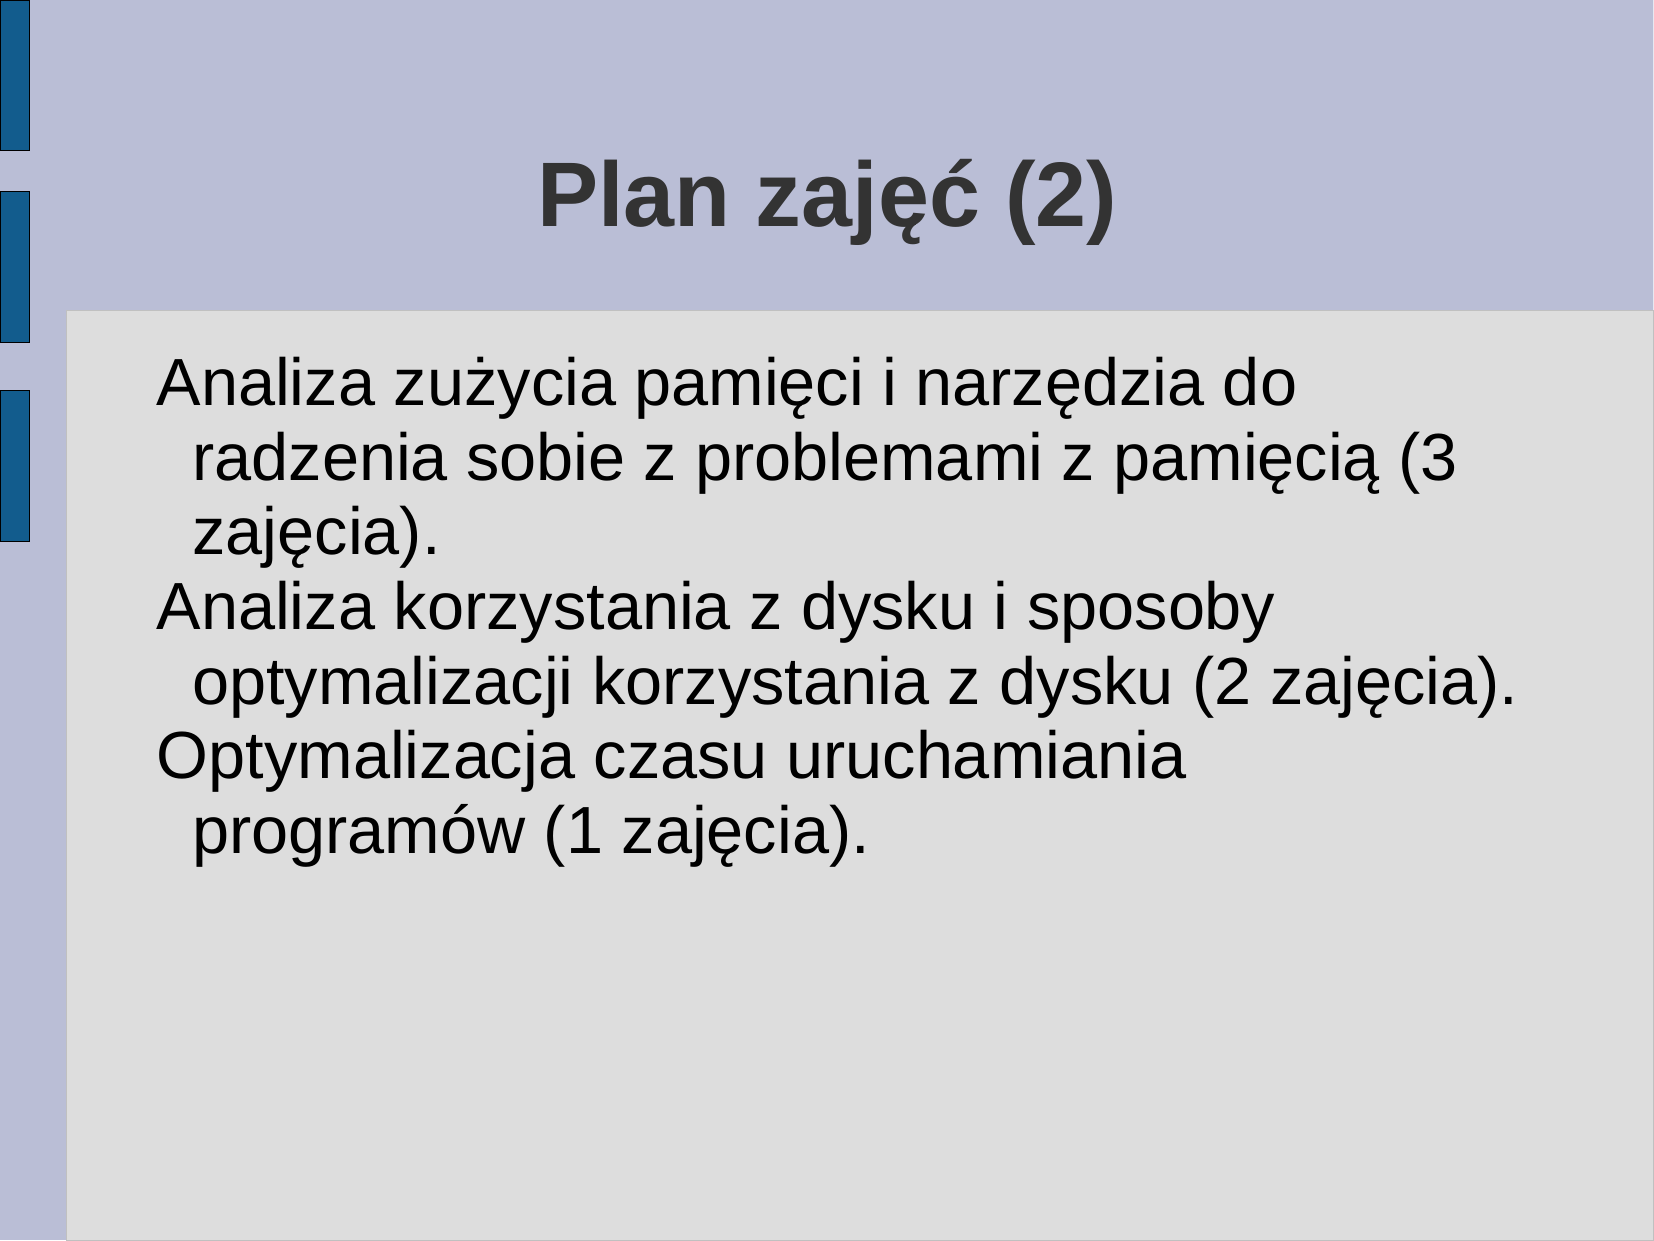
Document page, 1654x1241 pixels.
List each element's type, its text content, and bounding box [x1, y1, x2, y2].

list Analiza zużycia pamięci i narzędzia do radzenia sobie z problemami z pamięcią (3 zajęcia). Analiza korzystania z dysku i sposoby optymalizacji korzystania z dysku (2 zajęcia). Optymalizacja czasu uruchamiania programów (1 zajęcia). [121, 344, 1534, 1127]
title Plan zajęć (2) [121, 91, 1534, 299]
